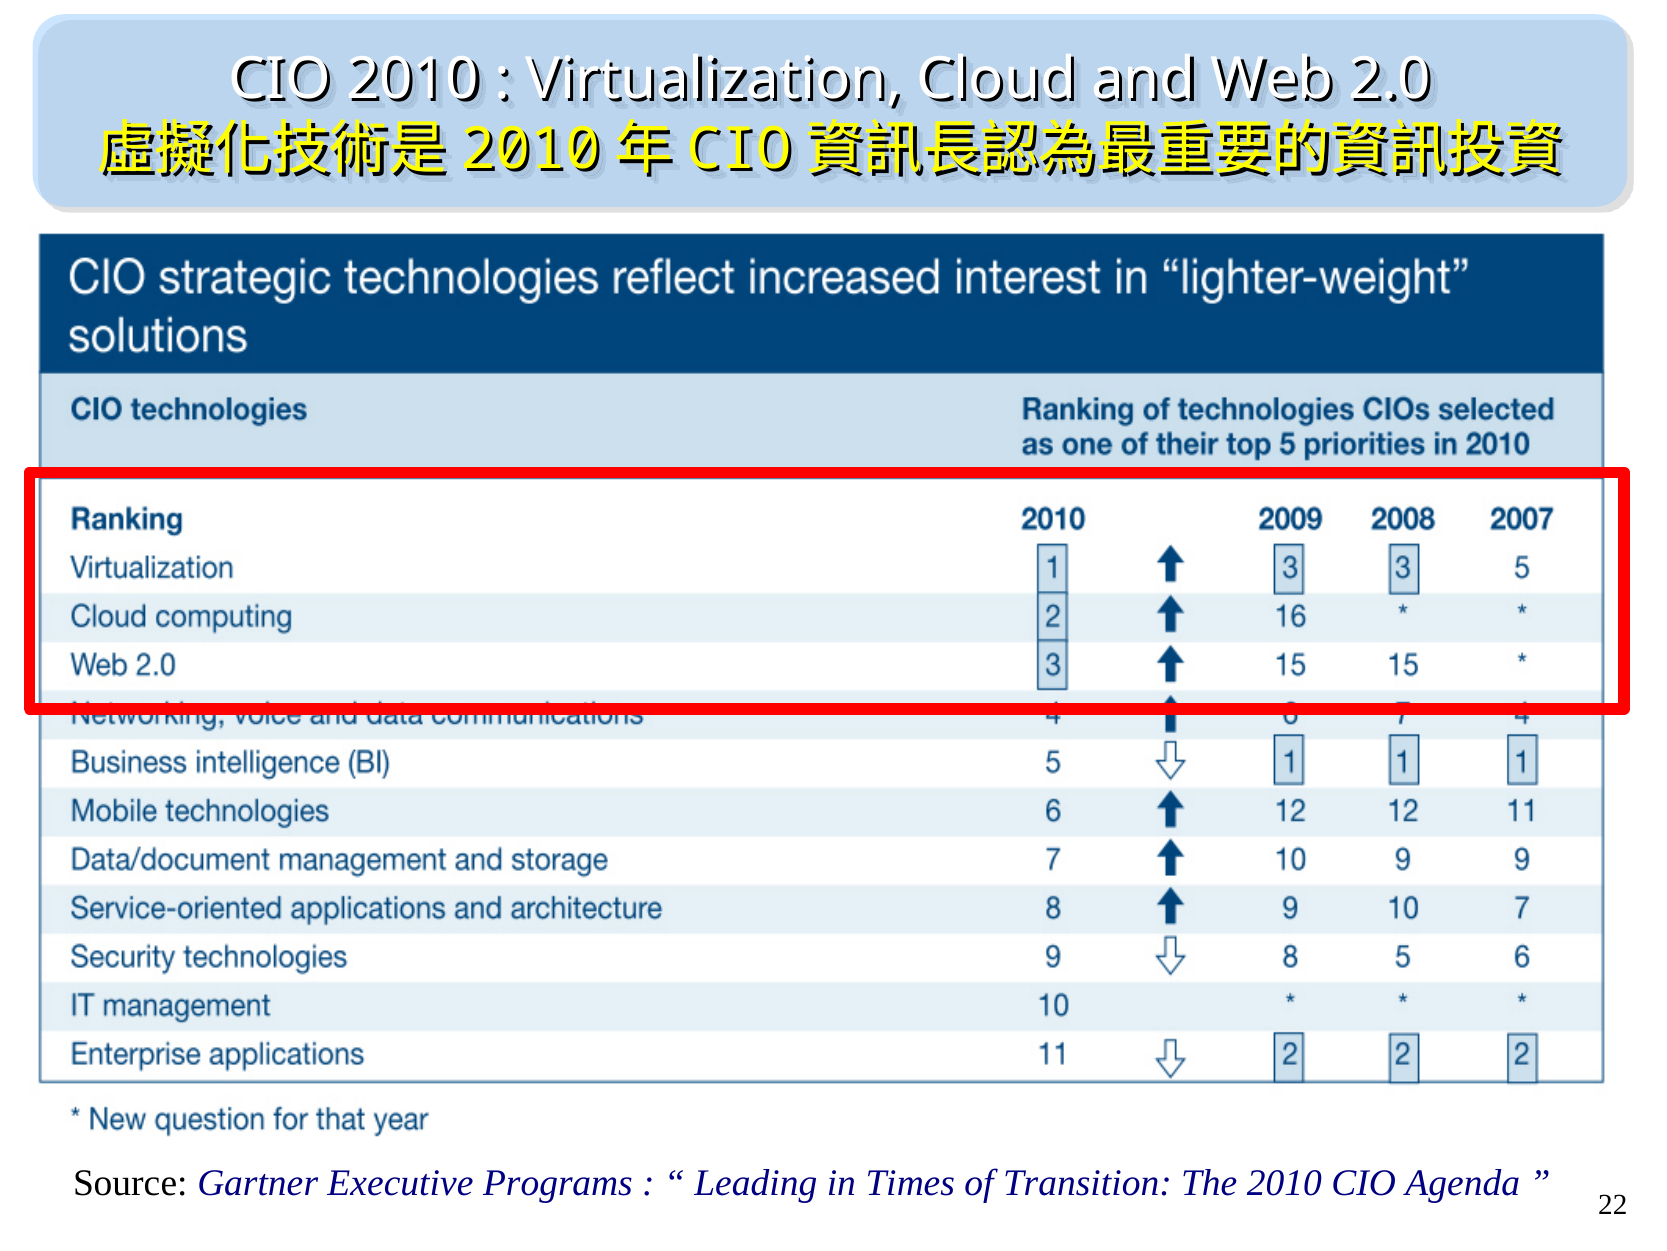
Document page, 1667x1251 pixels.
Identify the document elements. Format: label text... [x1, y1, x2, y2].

picture [28, 224, 1625, 467]
text_box CIO 2010 : Virtualization, Cloud and Web 2.0 虛擬化技術是2010年CIO資訊長認為最重要的資訊投資 [32, 14, 1628, 207]
picture [28, 715, 1625, 1150]
text_box Source: Gartner Executive Programs : “ Leading in Times of Transition: The 2010 CIO Agenda ” [58, 1150, 1594, 1226]
picture [35, 478, 1618, 703]
